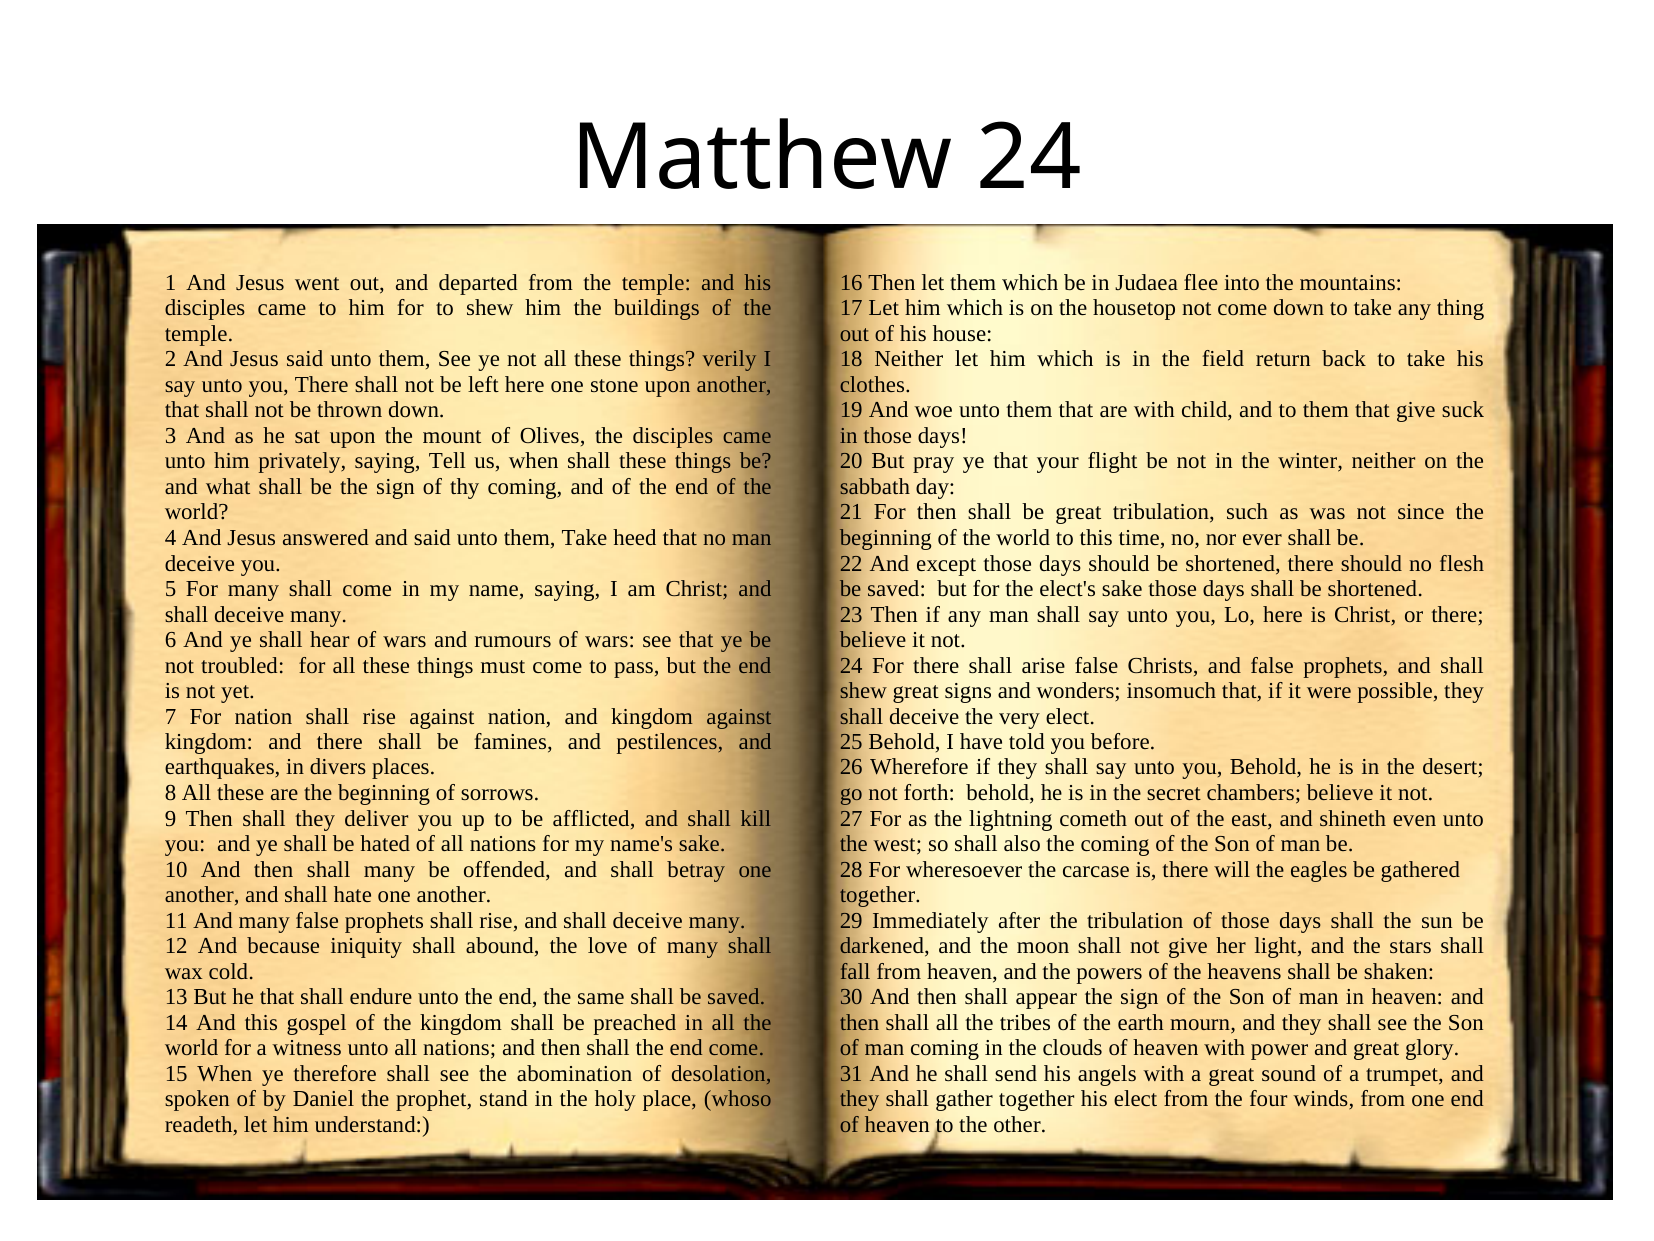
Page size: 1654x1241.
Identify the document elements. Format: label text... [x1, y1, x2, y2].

text_box 1 And Jesus went out, and departed from the temple: and his disciples came to him for to shew him the buildings of the temple. 2 And Jesus said unto them, See ye not all these things? verily I say unto you, There shall not be left here one stone upon another, that shall not be thrown down. 3 And as he sat upon the mount of Olives, the disciples came unto him privately, saying, Tell us, when shall these things be? and what shall be the sign of thy coming, and of the end of the world? 4 And Jesus answered and said unto them, Take heed that no man deceive you. 5 For many shall come in my name, saying, I am Christ; and shall deceive many. 6 And ye shall hear of wars and rumours of wars: see that ye be not troubled: for all these things must come to pass, but the end is not yet. 7 For nation shall rise against nation, and kingdom against kingdom: and there shall be famines, and pestilences, and earthquakes, in divers places. 8 All these are the beginning of sorrows. 9 Then shall they deliver you up to be afflicted, and shall kill you: and ye shall be hated of all nations for my name's sake. 10 And then shall many be offended, and shall betray one another, and shall hate one another. 11 And many false prophets shall rise, and shall deceive many. 12 And because iniquity shall abound, the love of many shall wax cold. 13 But he that shall endure unto the end, the same shall be saved. 14 And this gospel of the kingdom shall be preached in all the world for a witness unto all nations; and then shall the end come. 15 When ye therefore shall see the abomination of desolation, spoken of by Daniel the prophet, stand in the holy place, (whoso readeth, let him understand:) [150, 262, 788, 1145]
picture [37, 224, 1613, 1201]
text_box 16 Then let them which be in Judaea flee into the mountains: 17 Let him which is on the housetop not come down to take any thing out of his house: 18 Neither let him which is in the field return back to take his clothes. 19 And woe unto them that are with child, and to them that give suck in those days! 20 But pray ye that your flight be not in the winter, neither on the sabbath day: 21 For then shall be great tribulation, such as was not since the beginning of the world to this time, no, nor ever shall be. 22 And except those days should be shortened, there should no flesh be saved: but for the elect's sake those days shall be shortened. 23 Then if any man shall say unto you, Lo, here is Christ, or there; believe it not. 24 For there shall arise false Christs, and false prophets, and shall shew great signs and wonders; insomuch that, if it were possible, they shall deceive the very elect. 25 Behold, I have told you before. 26 Wherefore if they shall say unto you, Behold, he is in the desert; go not forth: behold, he is in the secret chambers; believe it not. 27 For as the lightning cometh out of the east, and shineth even unto the west; so shall also the coming of the Son of man be. 28 For wheresoever the carcase is, there will the eagles be gathered together. 29 Immediately after the tribulation of those days shall the sun be darkened, and the moon shall not give her light, and the stars shall fall from heaven, and the powers of the heavens shall be shaken: 30 And then shall appear the sign of the Son of man in heaven: and then shall all the tribes of the earth mourn, and they shall see the Son of man coming in the clouds of heaven with power and great glory. 31 And he shall send his angels with a great sound of a trumpet, and they shall gather together his elect from the four winds, from one end of heaven to the other. [825, 262, 1501, 1120]
title Matthew 24 [82, 49, 1571, 224]
